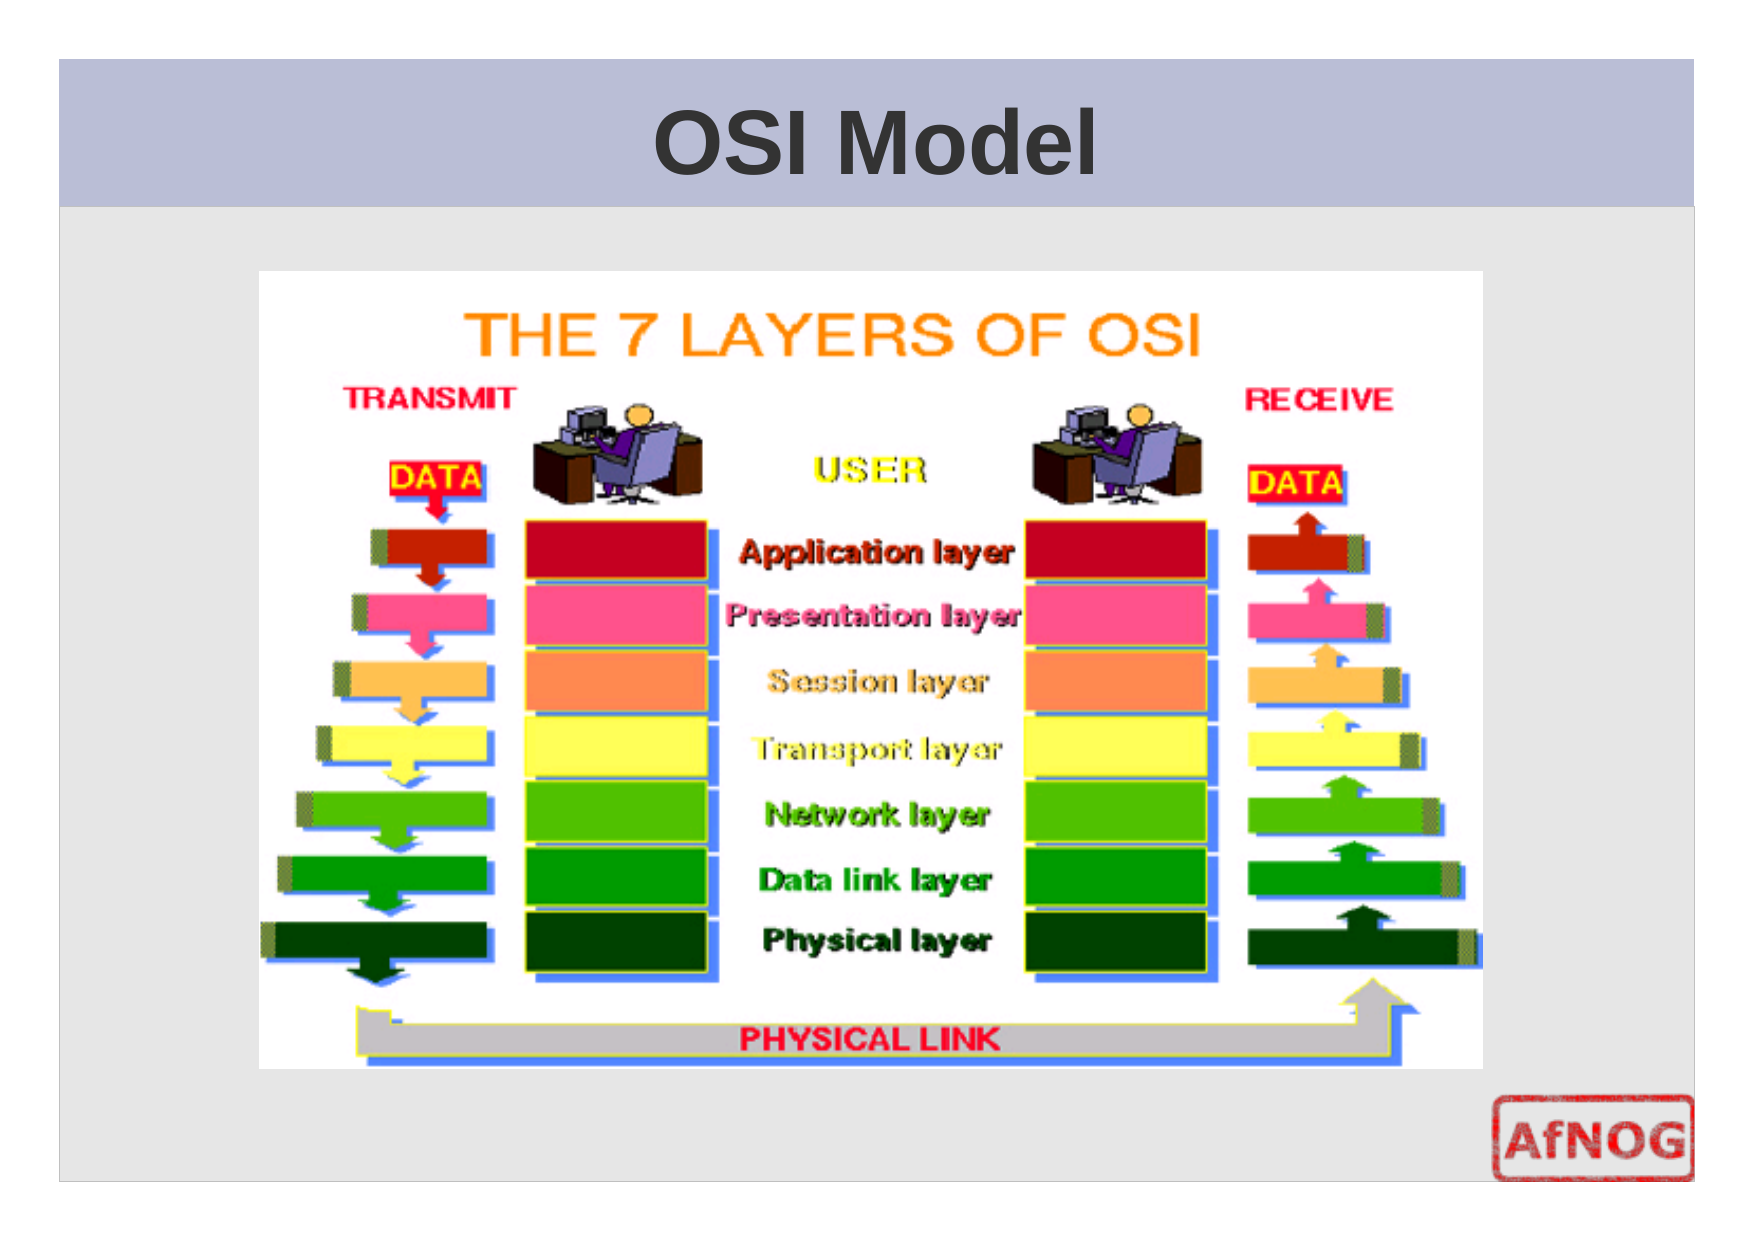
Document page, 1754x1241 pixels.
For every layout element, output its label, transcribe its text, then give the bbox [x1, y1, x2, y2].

title OSI Model [59, 48, 1695, 237]
picture [259, 271, 1483, 1069]
picture [1490, 1092, 1695, 1182]
